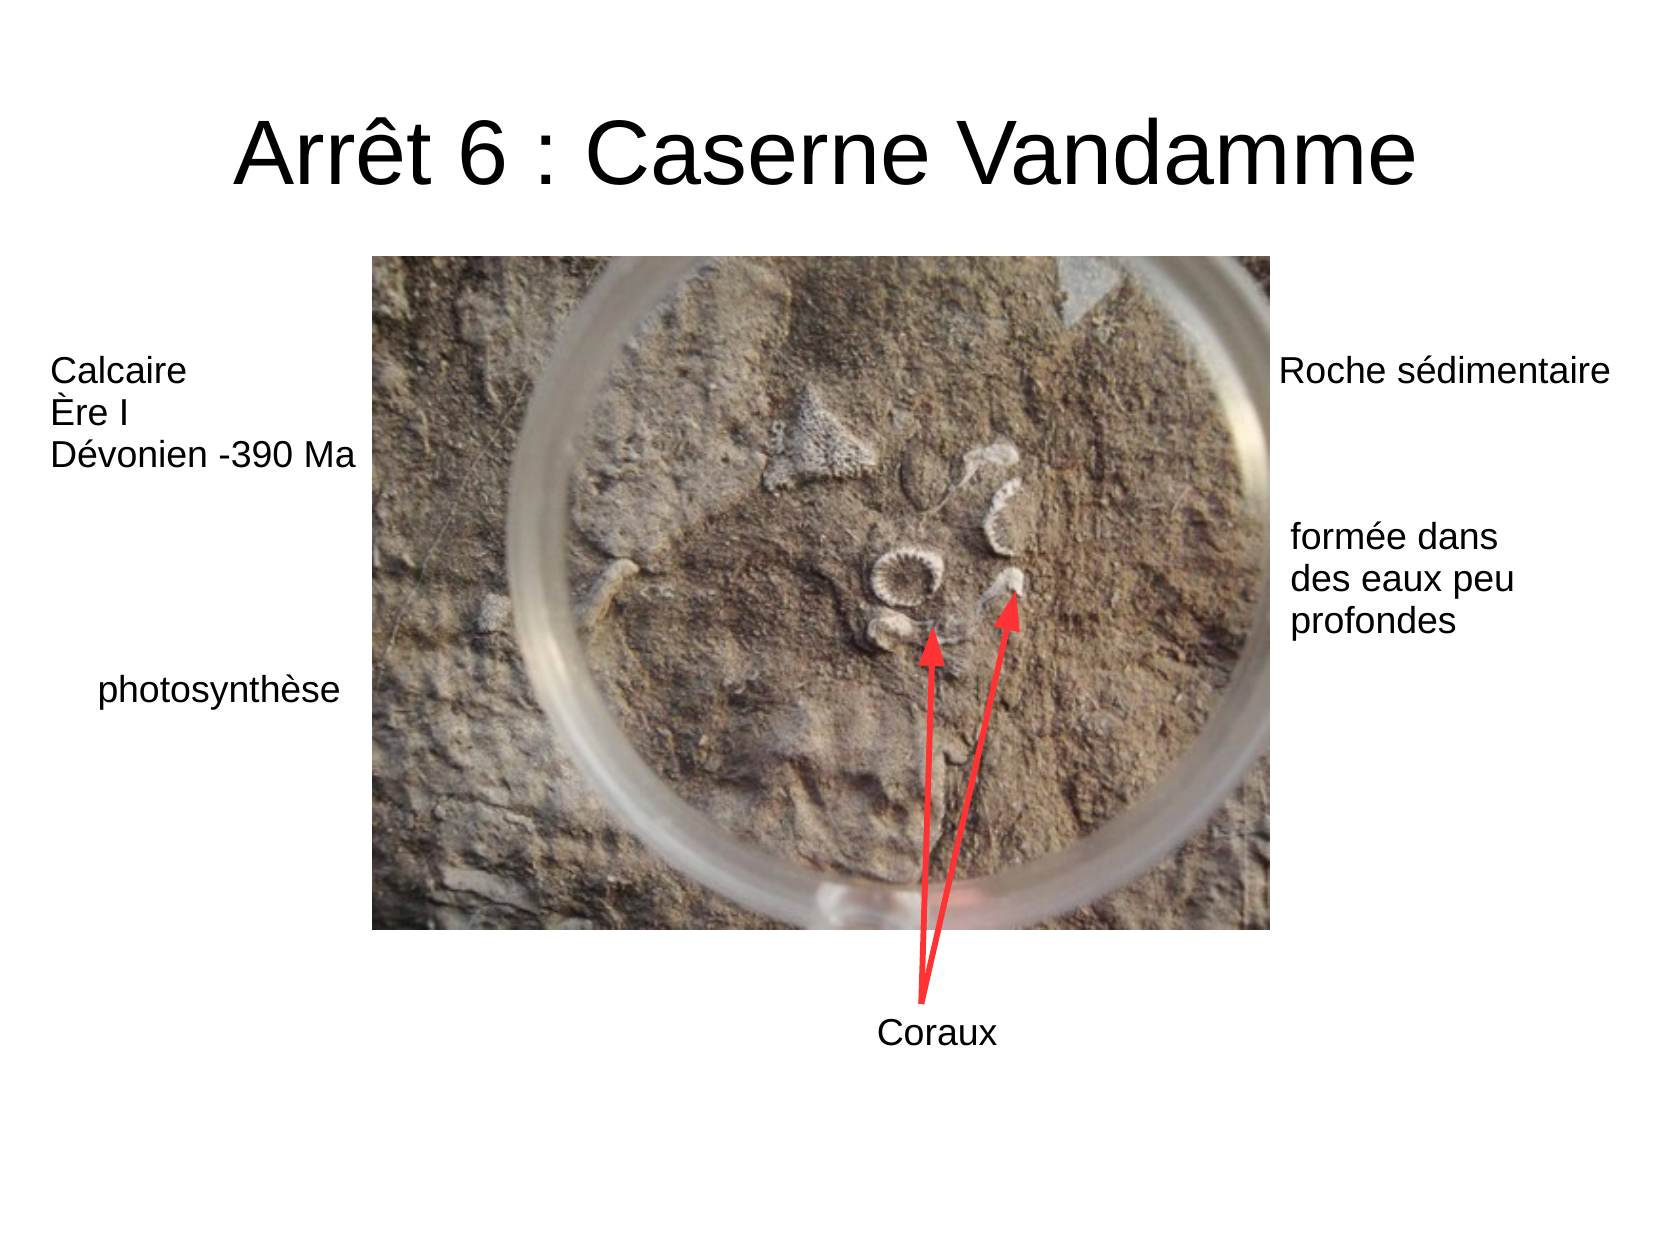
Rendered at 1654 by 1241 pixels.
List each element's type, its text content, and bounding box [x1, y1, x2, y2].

text_box photosynthèse [82, 661, 426, 719]
text_box Calcaire Ère I Dévonien -390 Ma [35, 342, 378, 484]
text_box Coraux [862, 1003, 1052, 1061]
picture [372, 257, 1270, 930]
title Arrêt 6 : Caserne Vandamme [82, 49, 1571, 257]
text_box Roche sédimentaire [1263, 342, 1630, 400]
text_box formée dans des eaux peu profondes [1275, 507, 1583, 649]
